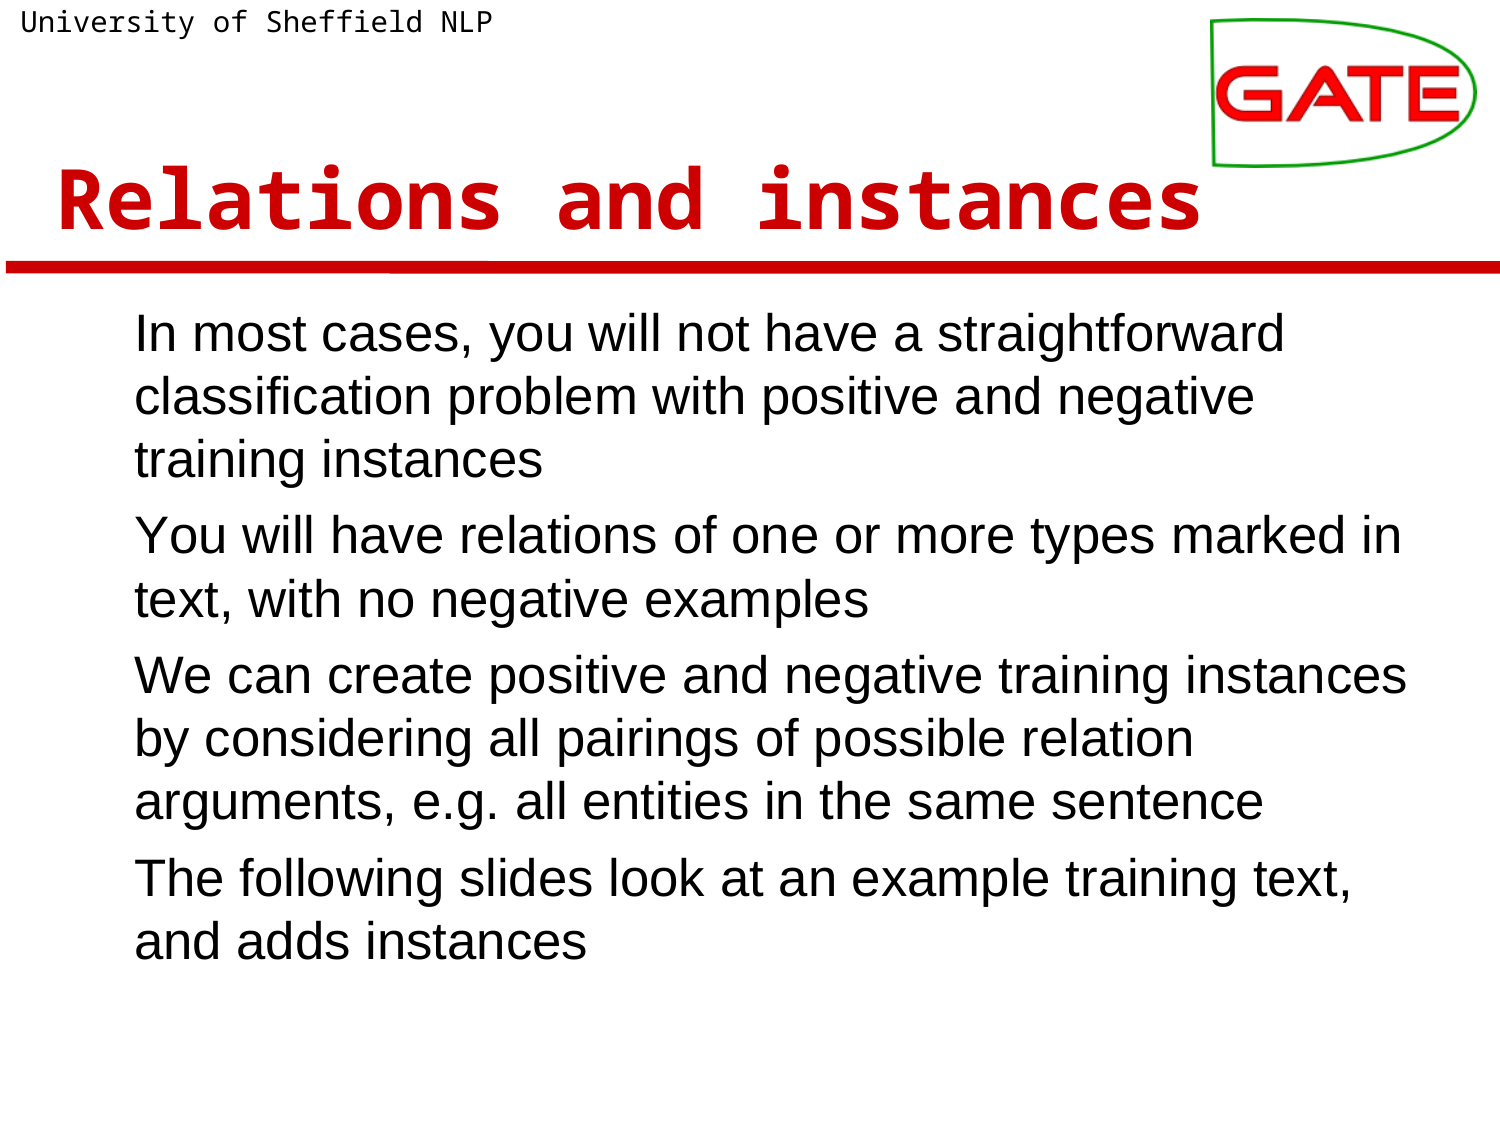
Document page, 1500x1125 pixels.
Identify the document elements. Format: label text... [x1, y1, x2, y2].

list In most cases, you will not have a straightforward classification problem with positive and negative training instances You will have relations of one or more types marked in text, with no negative examples We can create positive and negative training instances by considering all pairings of possible relation arguments, e.g. all entities in the same sentence The following slides look at an example training text, and adds instances [74, 290, 1425, 1034]
picture [1210, 18, 1477, 168]
title Relations and instances [41, 37, 1391, 254]
